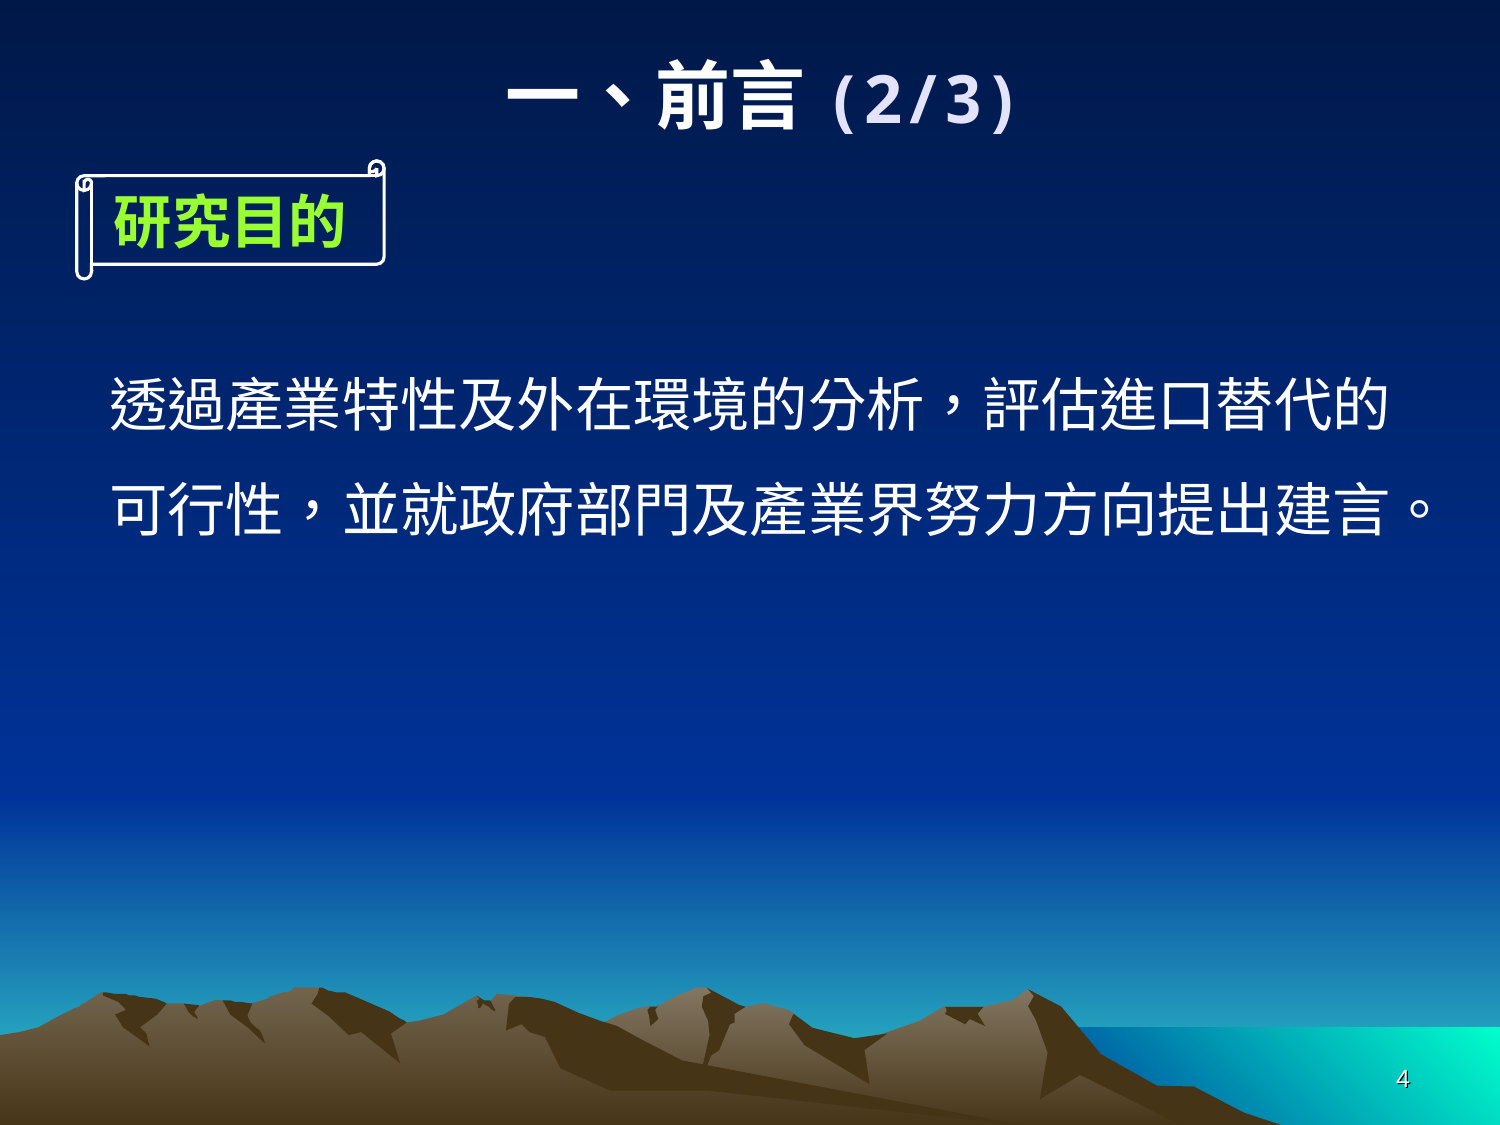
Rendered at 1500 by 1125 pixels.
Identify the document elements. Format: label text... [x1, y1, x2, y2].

title 一、前言(2/3) [75, 37, 1426, 149]
list 透過產業特性及外在環境的分析，評估進口替代的可行性，並就政府部門及產業界努力方向提出建言。 [100, 326, 1436, 764]
text_box 研究目的 [76, 169, 385, 265]
text_box 研究目的 [76, 184, 92, 279]
text_box <編號> [1074, 1025, 1426, 1101]
